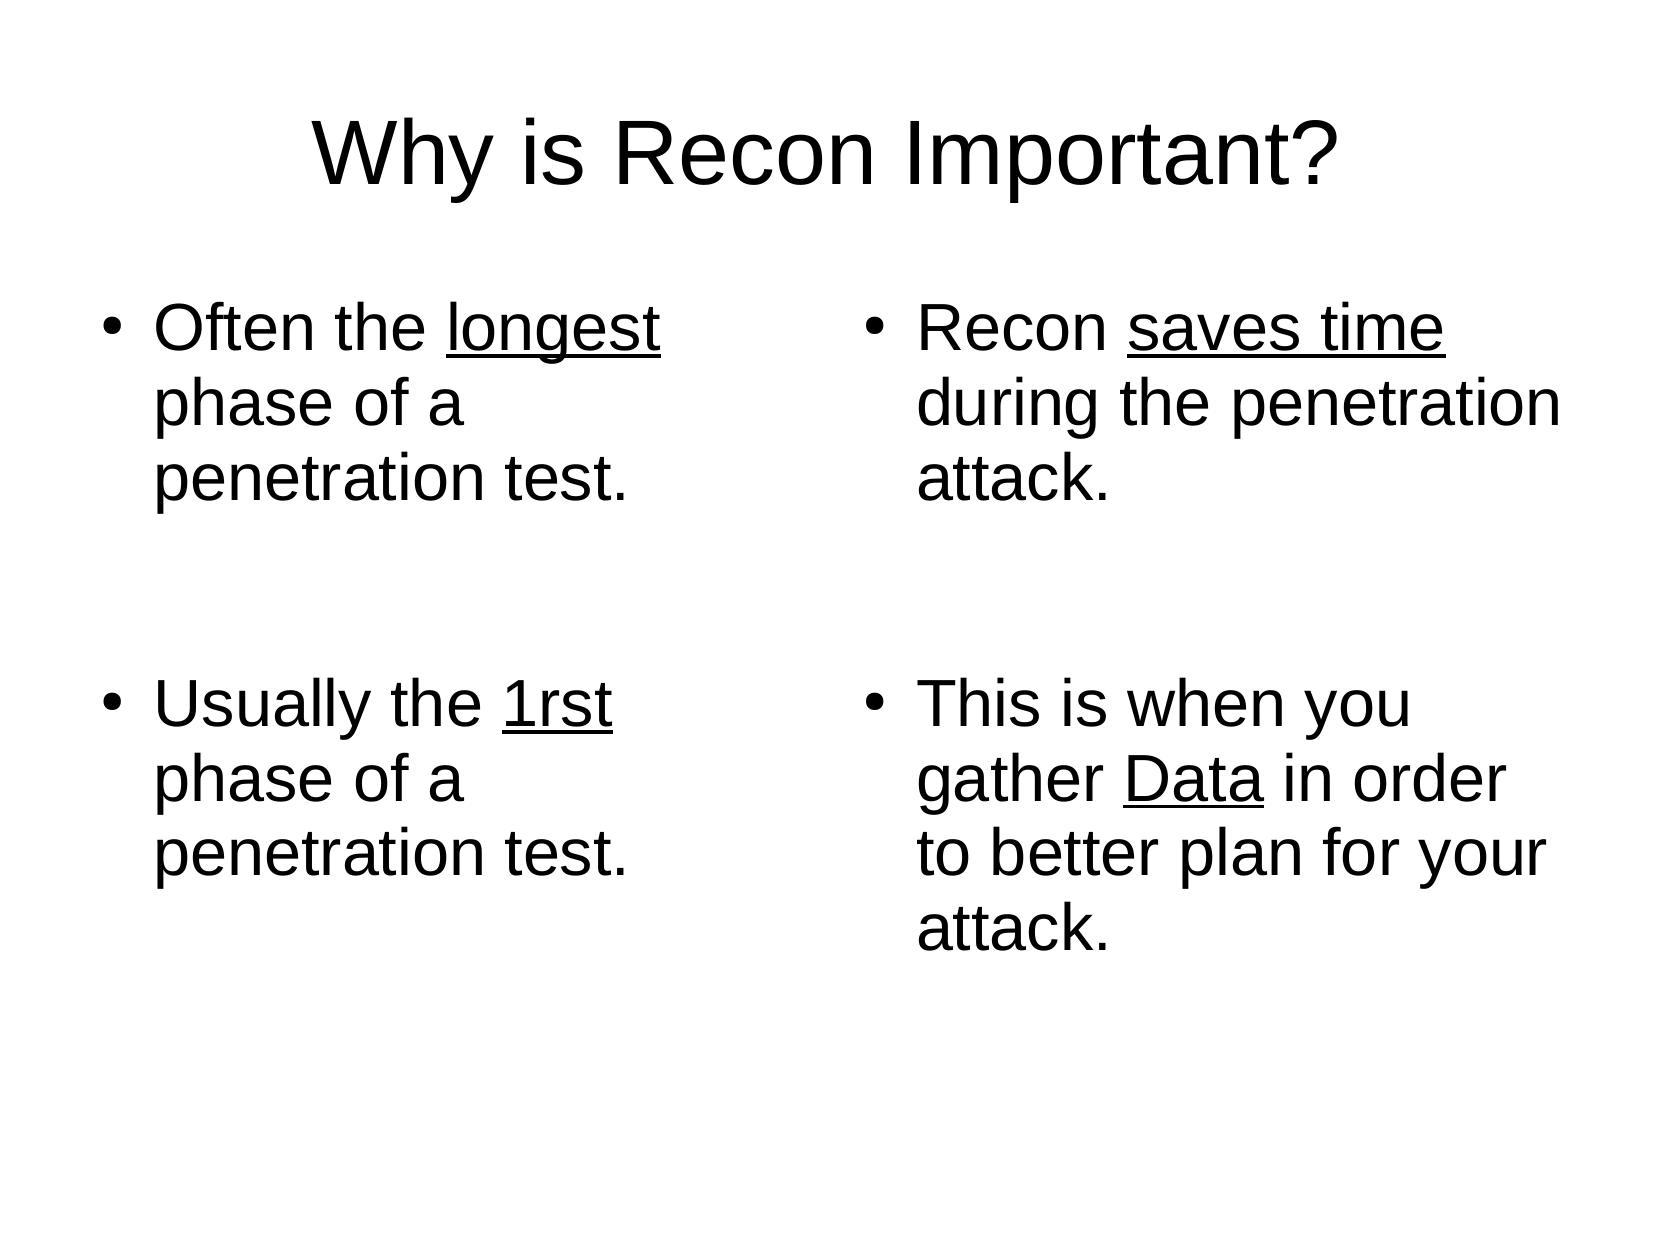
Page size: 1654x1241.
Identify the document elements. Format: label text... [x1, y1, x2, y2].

list Recon saves time during the penetration attack. [845, 290, 1572, 634]
title Why is Recon Important? [82, 49, 1571, 257]
list This is when you gather Data in order to better plan for your attack. [845, 665, 1572, 1009]
list Usually the 1rst phase of a penetration test. [82, 665, 809, 1009]
list Often the longest phase of a penetration test. [82, 290, 809, 634]
